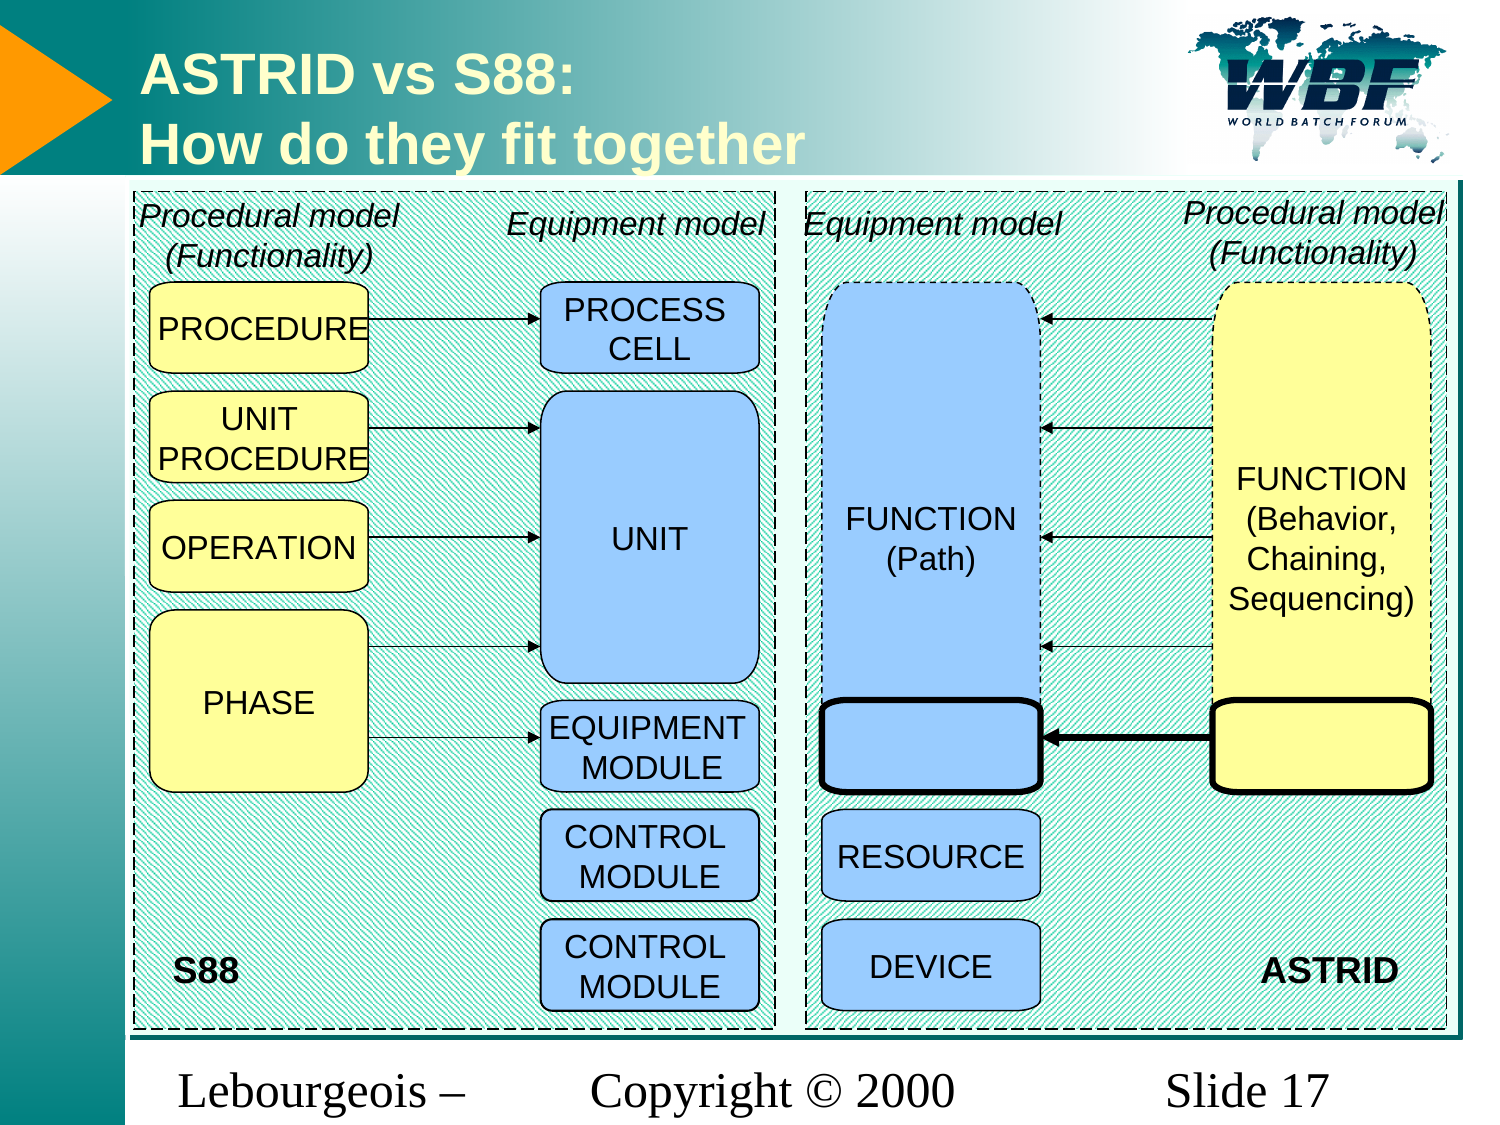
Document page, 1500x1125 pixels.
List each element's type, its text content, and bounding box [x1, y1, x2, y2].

text_box [134, 191, 775, 1029]
text_box Equipment model [506, 194, 766, 250]
text_box RESOURCE [821, 809, 1041, 902]
text_box UNIT [540, 391, 760, 684]
text_box OPERATION [149, 500, 369, 593]
text_box Procedural model (Functionality) [138, 194, 401, 275]
text_box UNIT PROCEDURE [149, 391, 369, 483]
text_box PROCEDURE [149, 281, 369, 374]
text_box FUNCTION (Behavior, Chaining, Sequencing) [1212, 282, 1431, 709]
title ASTRID vs S88: How do they fit together [124, 28, 1200, 184]
text_box CONTROL MODULE [540, 919, 760, 1011]
text_box PHASE [149, 609, 369, 793]
text_box PROCESS CELL [540, 281, 760, 374]
text_box S88 [157, 937, 255, 999]
text_box EQUIPMENT MODULE [540, 700, 760, 792]
text_box [806, 191, 1447, 1029]
text_box Procedural model (Functionality) [1182, 191, 1445, 272]
text_box ASTRID [1244, 937, 1415, 999]
text_box CONTROL MODULE [540, 809, 760, 902]
text_box FUNCTION (Path) [821, 282, 1041, 710]
text_box Equipment model [803, 194, 1063, 250]
text_box DEVICE [821, 919, 1041, 1011]
